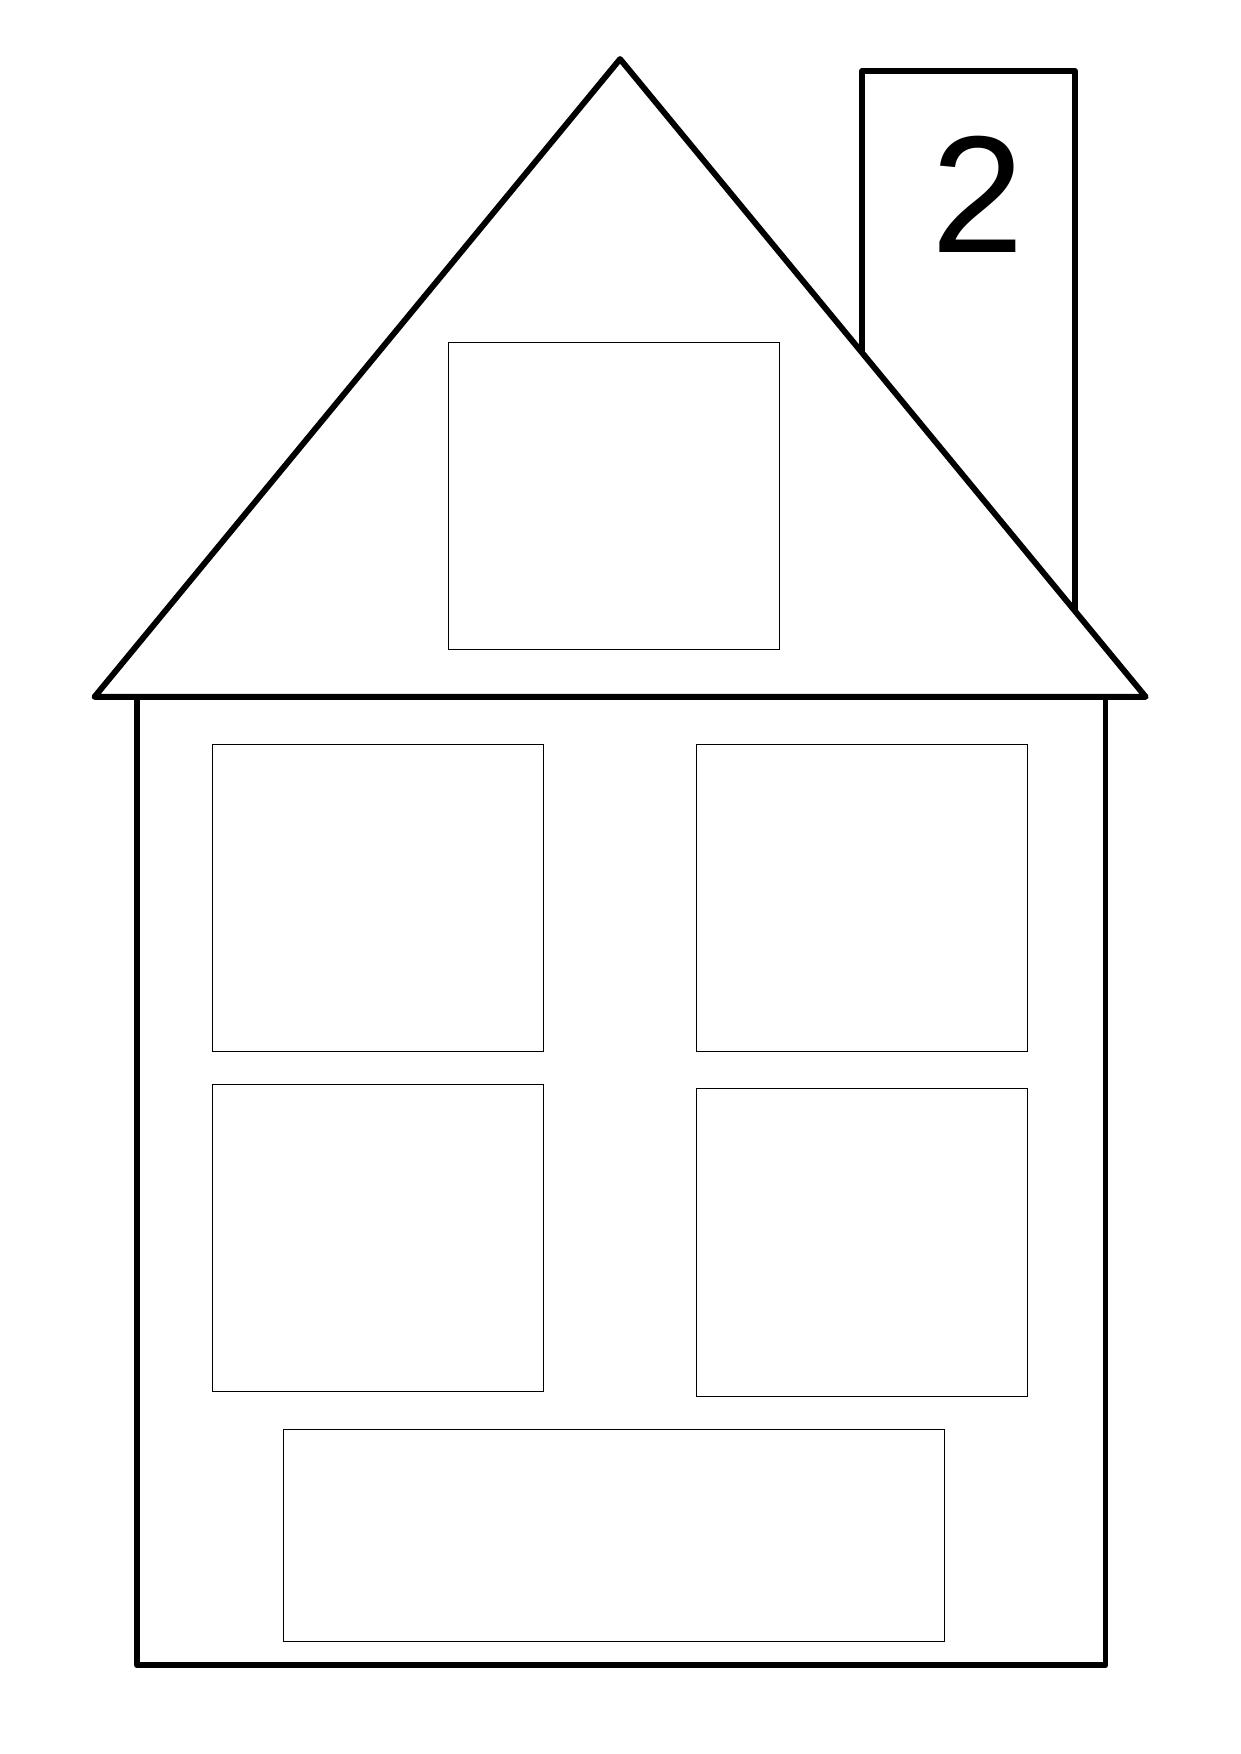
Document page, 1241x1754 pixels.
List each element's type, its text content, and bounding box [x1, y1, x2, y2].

text_box [94, 59, 1146, 1666]
text_box 2 [916, 94, 1040, 296]
